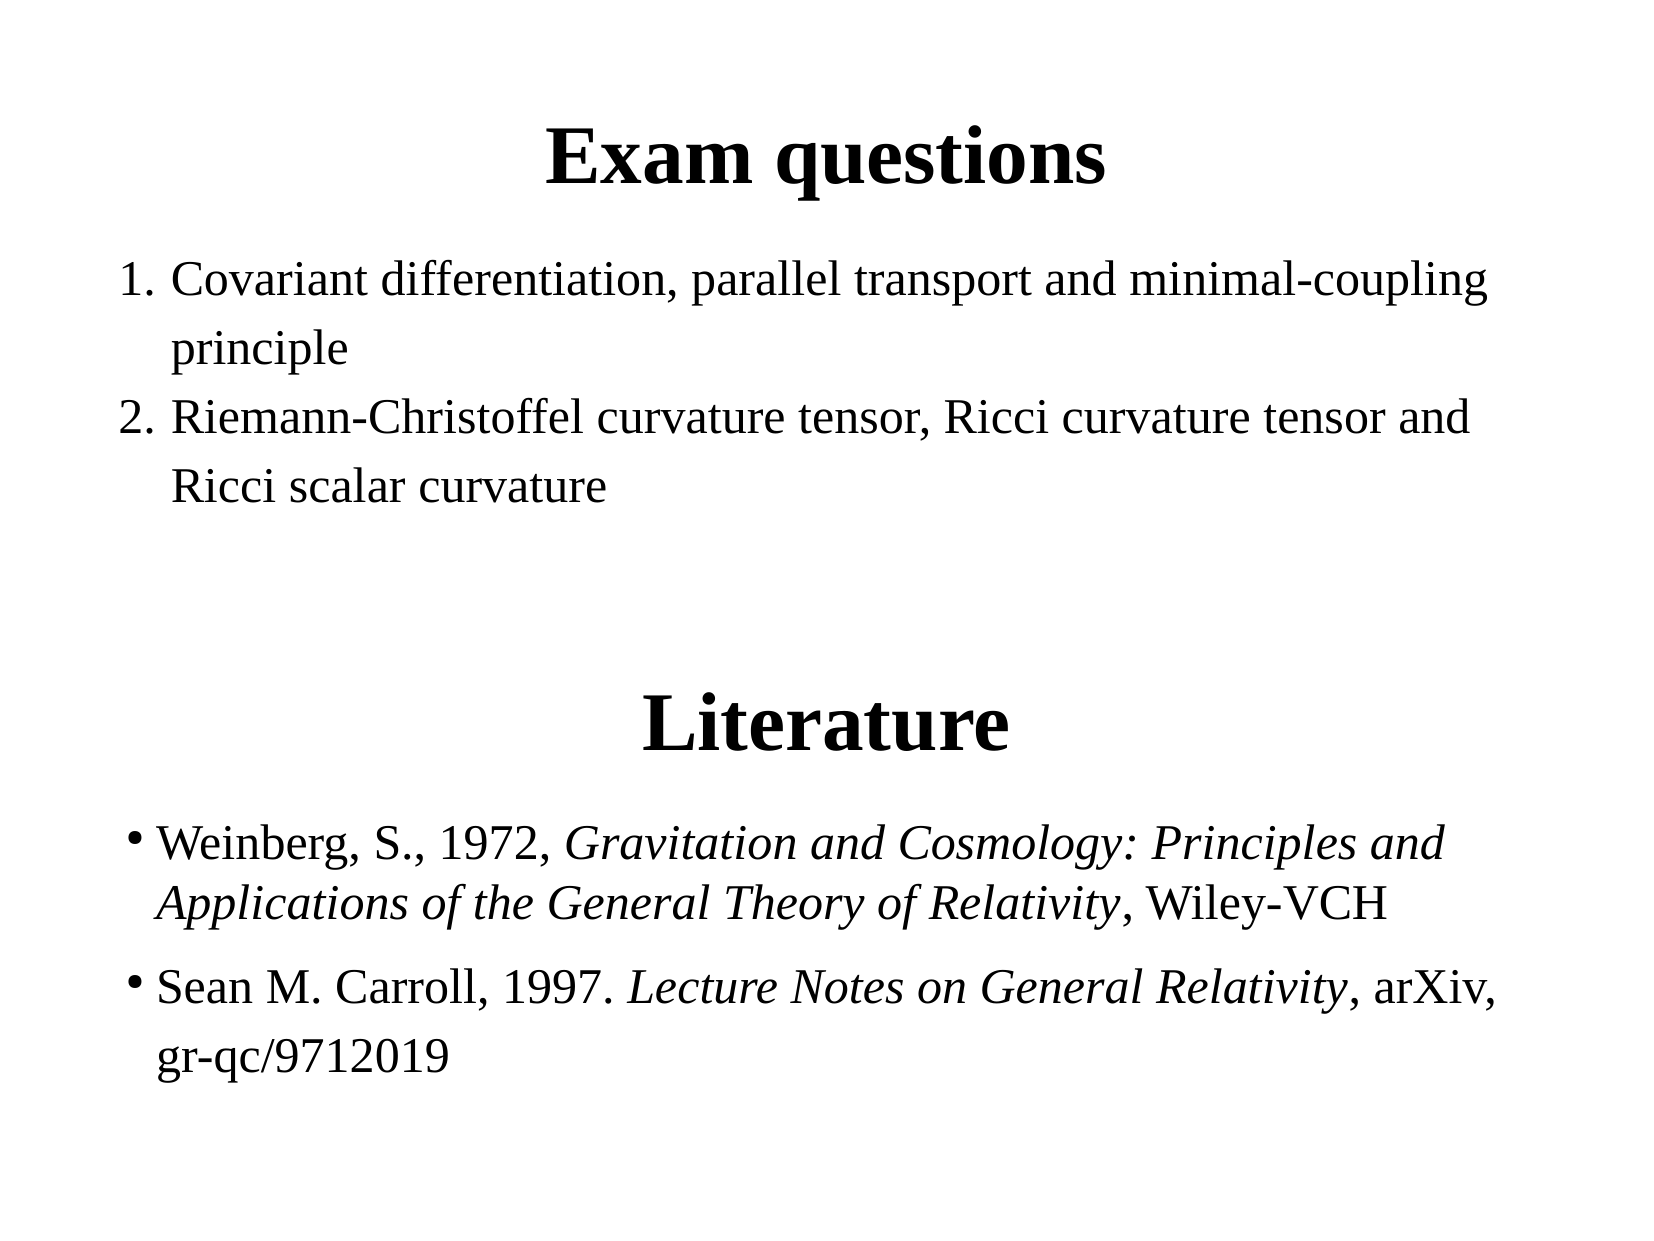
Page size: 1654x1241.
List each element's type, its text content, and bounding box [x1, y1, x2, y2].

title Exam questions [82, 91, 1571, 210]
title Literature [82, 658, 1571, 777]
list Weinberg, S., 1972, Gravitation and Cosmology: Principles and Applications of the General Theory of Relativity, Wiley-VCH Sean M. Carroll, 1997. Lecture Notes on General Relativity, arXiv, gr-qc/9712019 [126, 809, 1532, 1083]
list Covariant differentiation, parallel transport and minimal-coupling principle Riemann-Christoffel curvature tensor, Ricci curvature tensor and Ricci scalar curvature [118, 236, 1544, 513]
